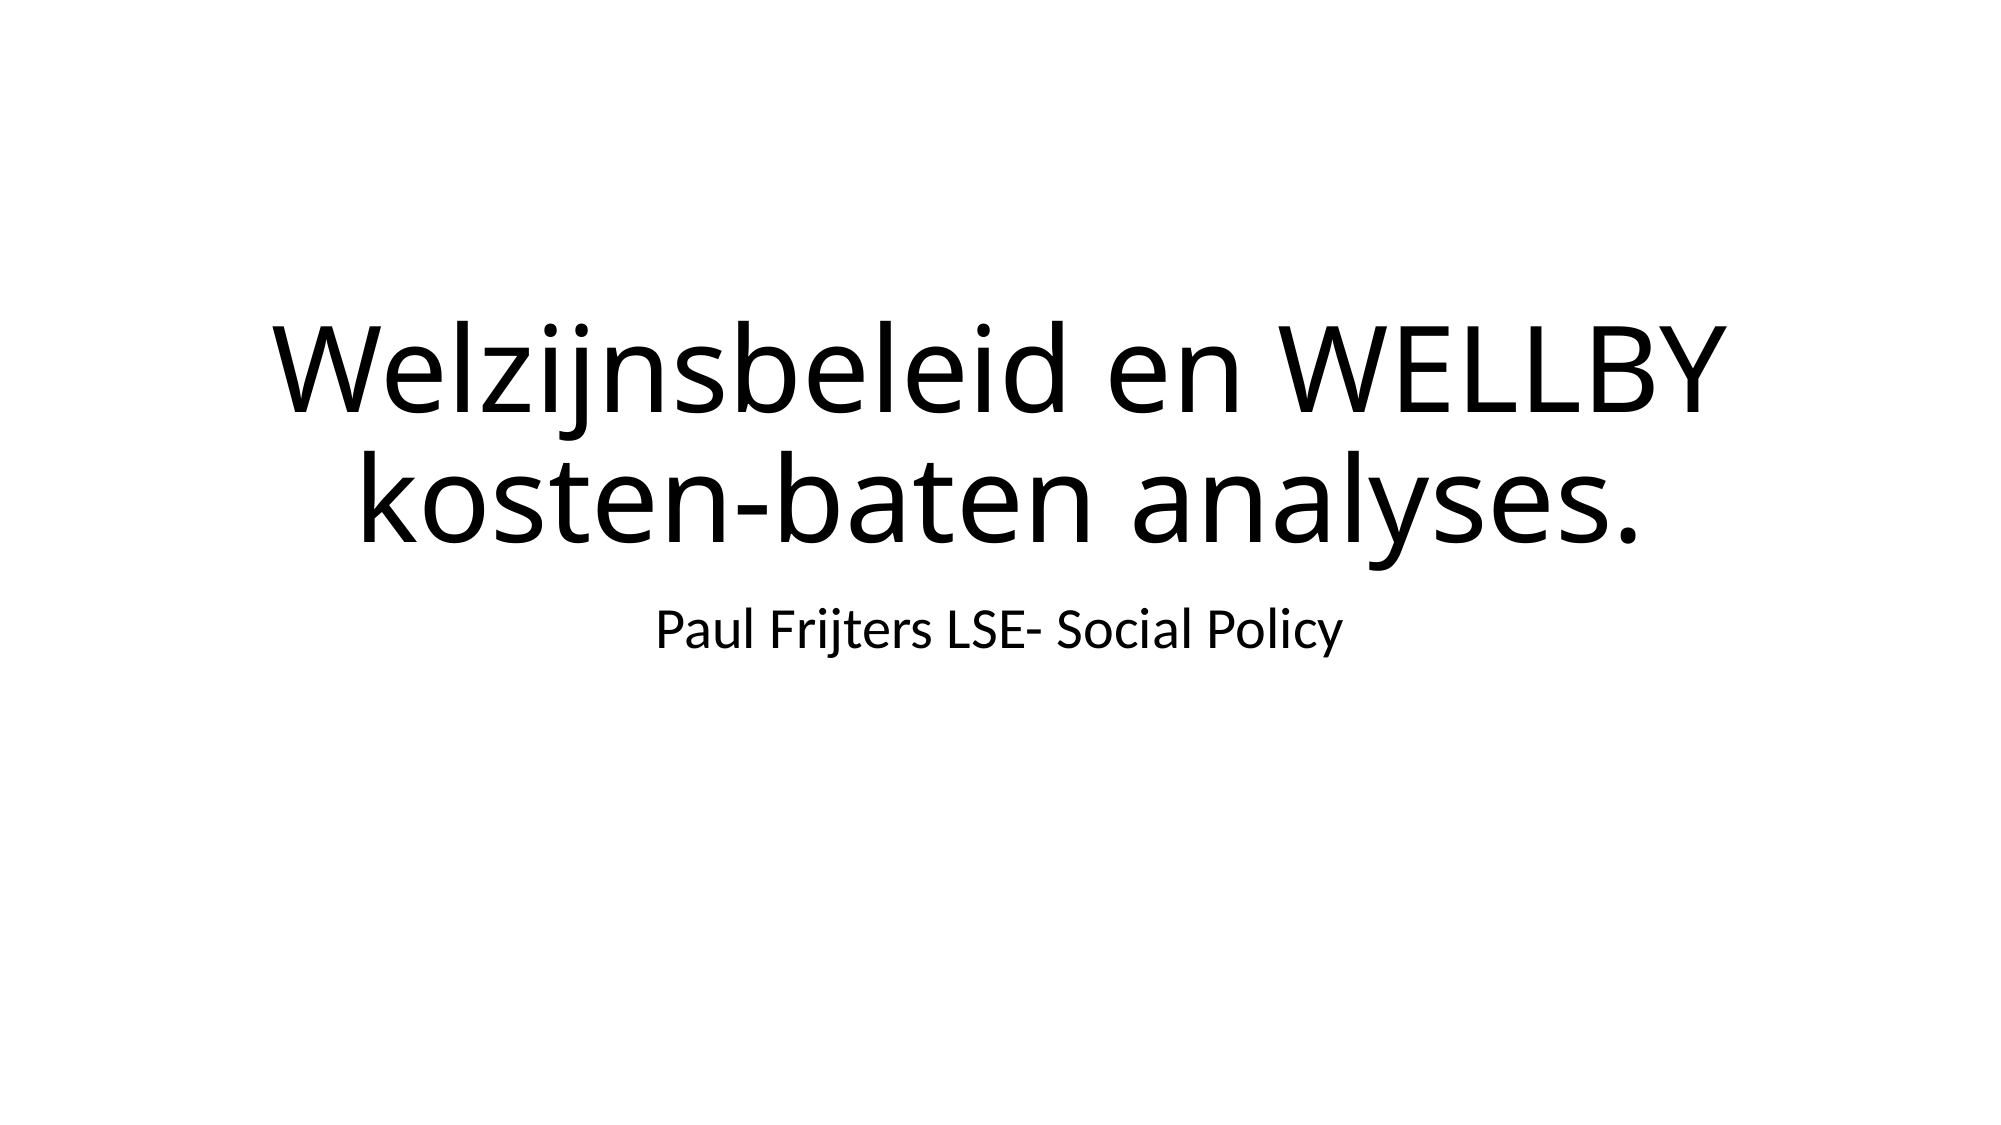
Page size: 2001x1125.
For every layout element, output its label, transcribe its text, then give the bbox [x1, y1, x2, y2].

subtitle Paul Frijters LSE- Social Policy [249, 590, 1750, 863]
title Welzijnsbeleid en WELLBY kosten-baten analyses. [249, 184, 1750, 576]
